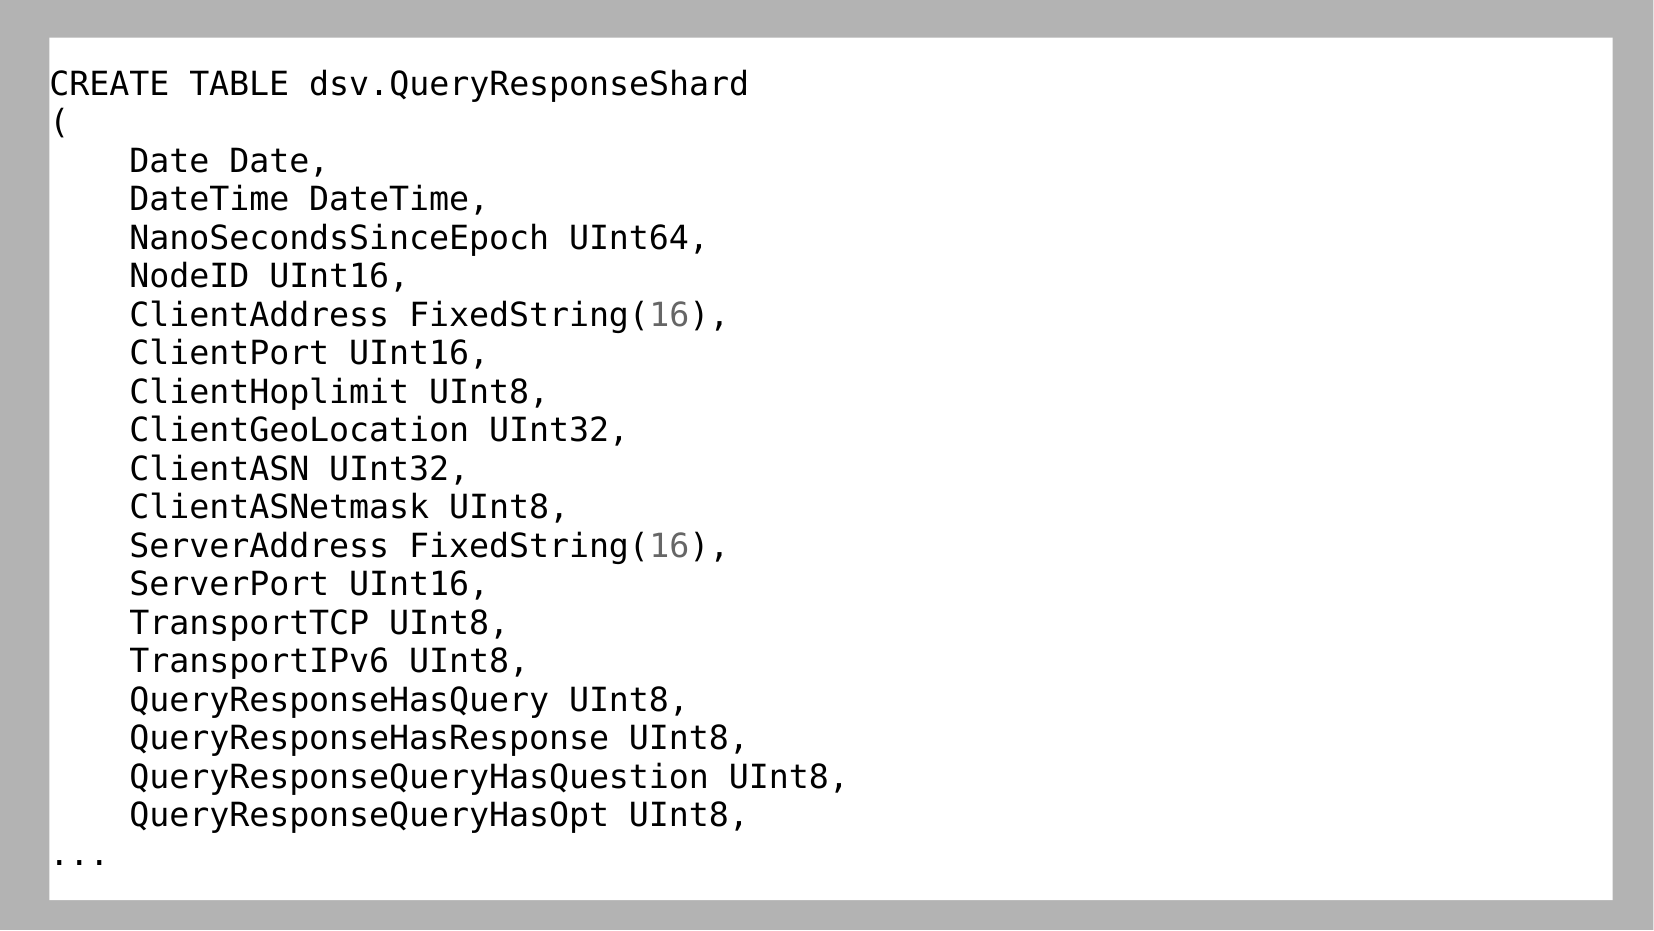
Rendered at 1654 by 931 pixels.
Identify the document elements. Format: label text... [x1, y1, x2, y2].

subtitle CREATE TABLE dsv.QueryResponseShard ( Date Date, DateTime DateTime, NanoSecondsSinceEpoch UInt64, NodeID UInt16, ClientAddress FixedString(16), ClientPort UInt16, ClientHoplimit UInt8, ClientGeoLocation UInt32, ClientASN UInt32, ClientASNetmask UInt8, ServerAddress FixedString(16), ServerPort UInt16, TransportTCP UInt8, TransportIPv6 UInt8, QueryResponseHasQuery UInt8, QueryResponseHasResponse UInt8, QueryResponseQueryHasQuestion UInt8, QueryResponseQueryHasOpt UInt8, ... [49, 37, 1613, 901]
